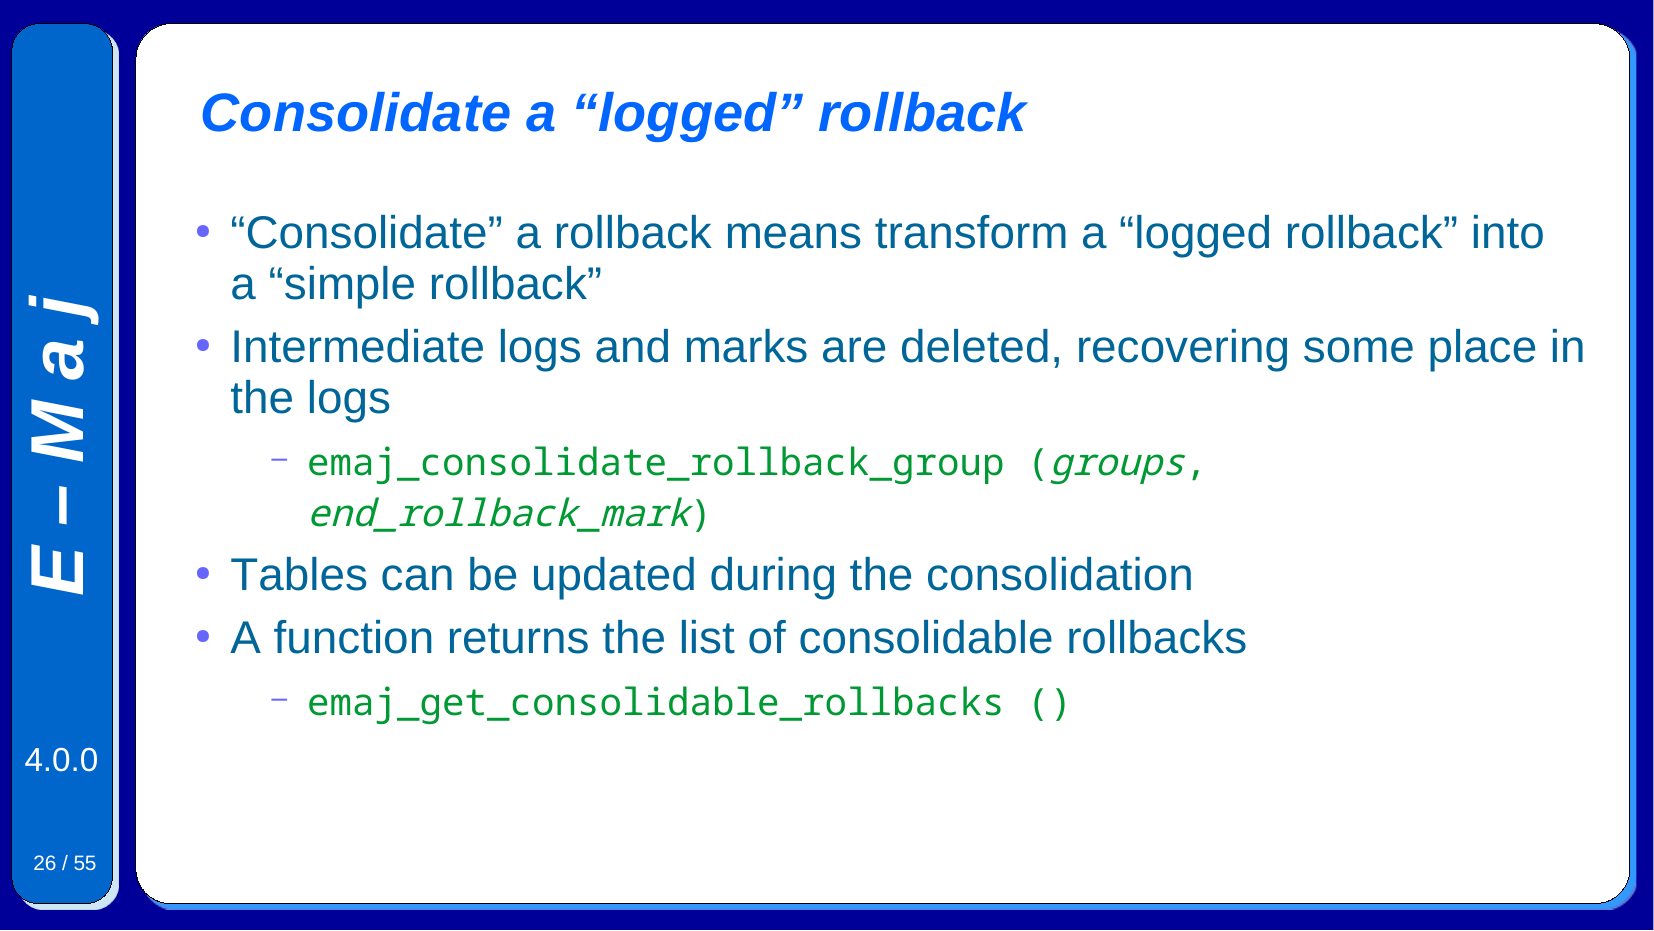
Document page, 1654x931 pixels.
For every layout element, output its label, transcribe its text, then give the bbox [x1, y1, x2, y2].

title Consolidate a “logged” rollback [200, 34, 1575, 191]
list “Consolidate” a rollback means transform a “logged rollback” into a “simple rollback” Intermediate logs and marks are deleted, recovering some place in the logs emaj_consolidate_rollback_group (groups, end_rollback_mark) Tables can be updated during the consolidation A function returns the list of consolidable rollbacks emaj_get_consolidable_rollbacks () [177, 206, 1587, 827]
